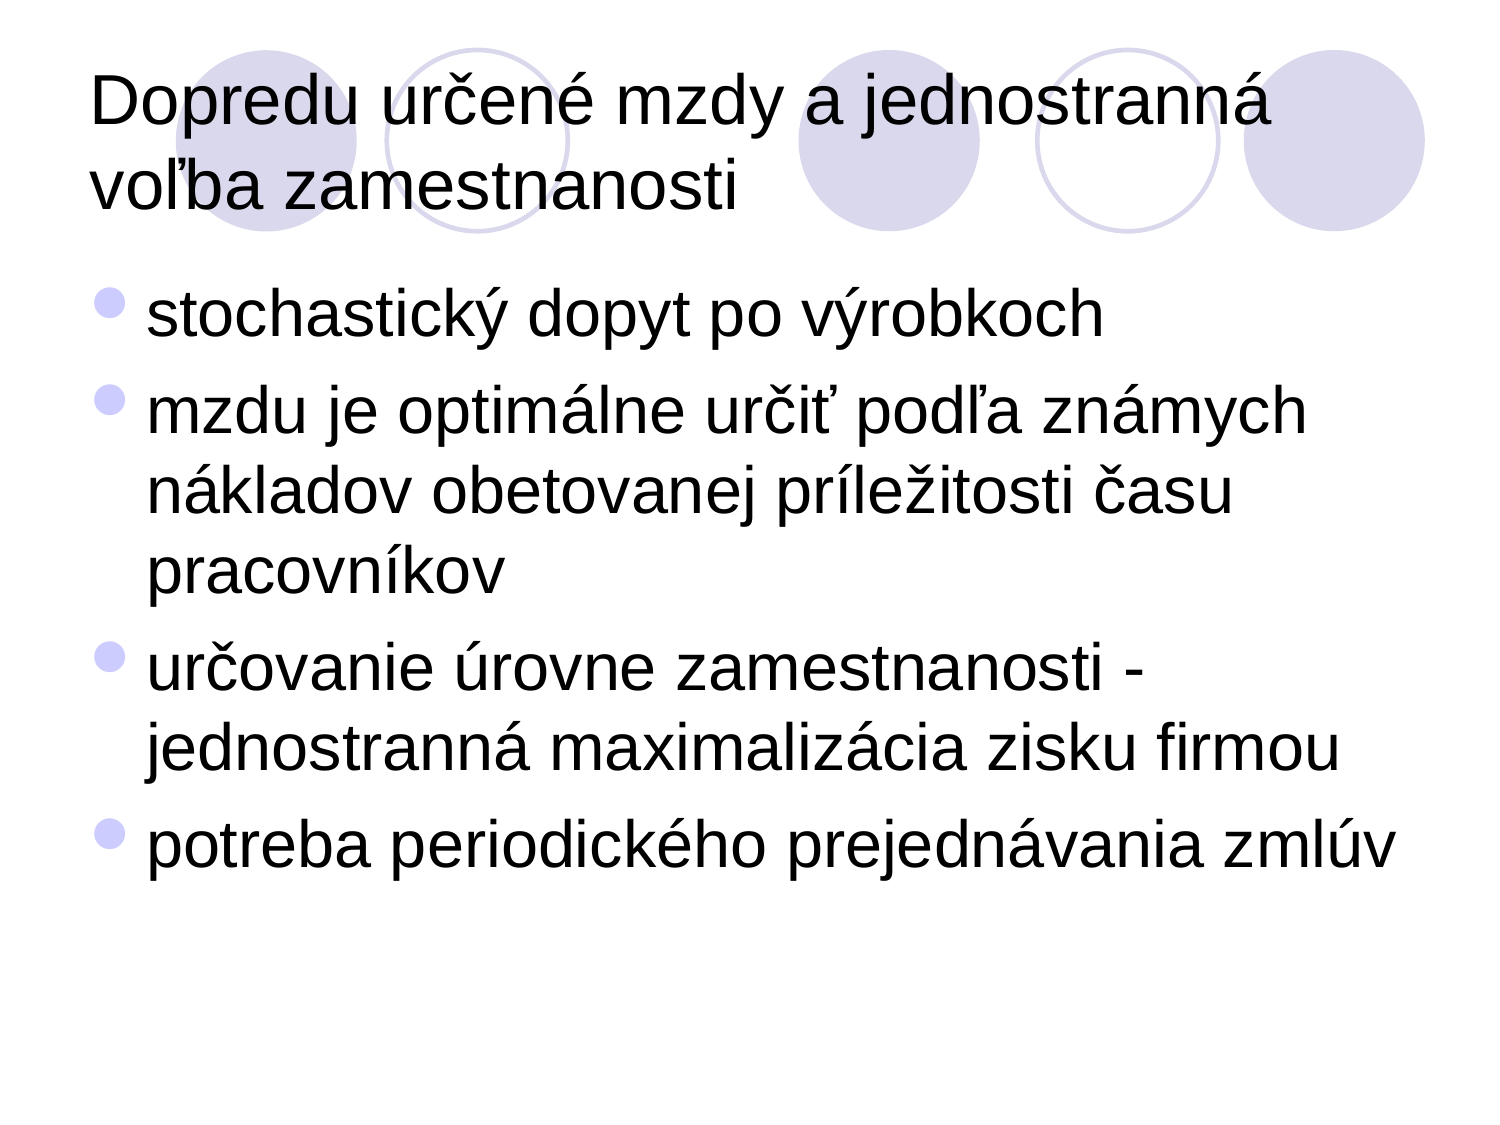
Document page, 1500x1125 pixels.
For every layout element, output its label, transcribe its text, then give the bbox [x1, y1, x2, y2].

list stochastický dopyt po výrobkoch mzdu je optimálne určiť podľa známych nákladov obetovanej príležitosti času pracovníkov určovanie úrovne zamestnanosti -jednostranná maximalizácia zisku firmou potreba periodického prejednávania zmlúv [75, 262, 1426, 1006]
title Dopredu určené mzdy a jednostranná voľba zamestnanosti [75, 45, 1426, 233]
